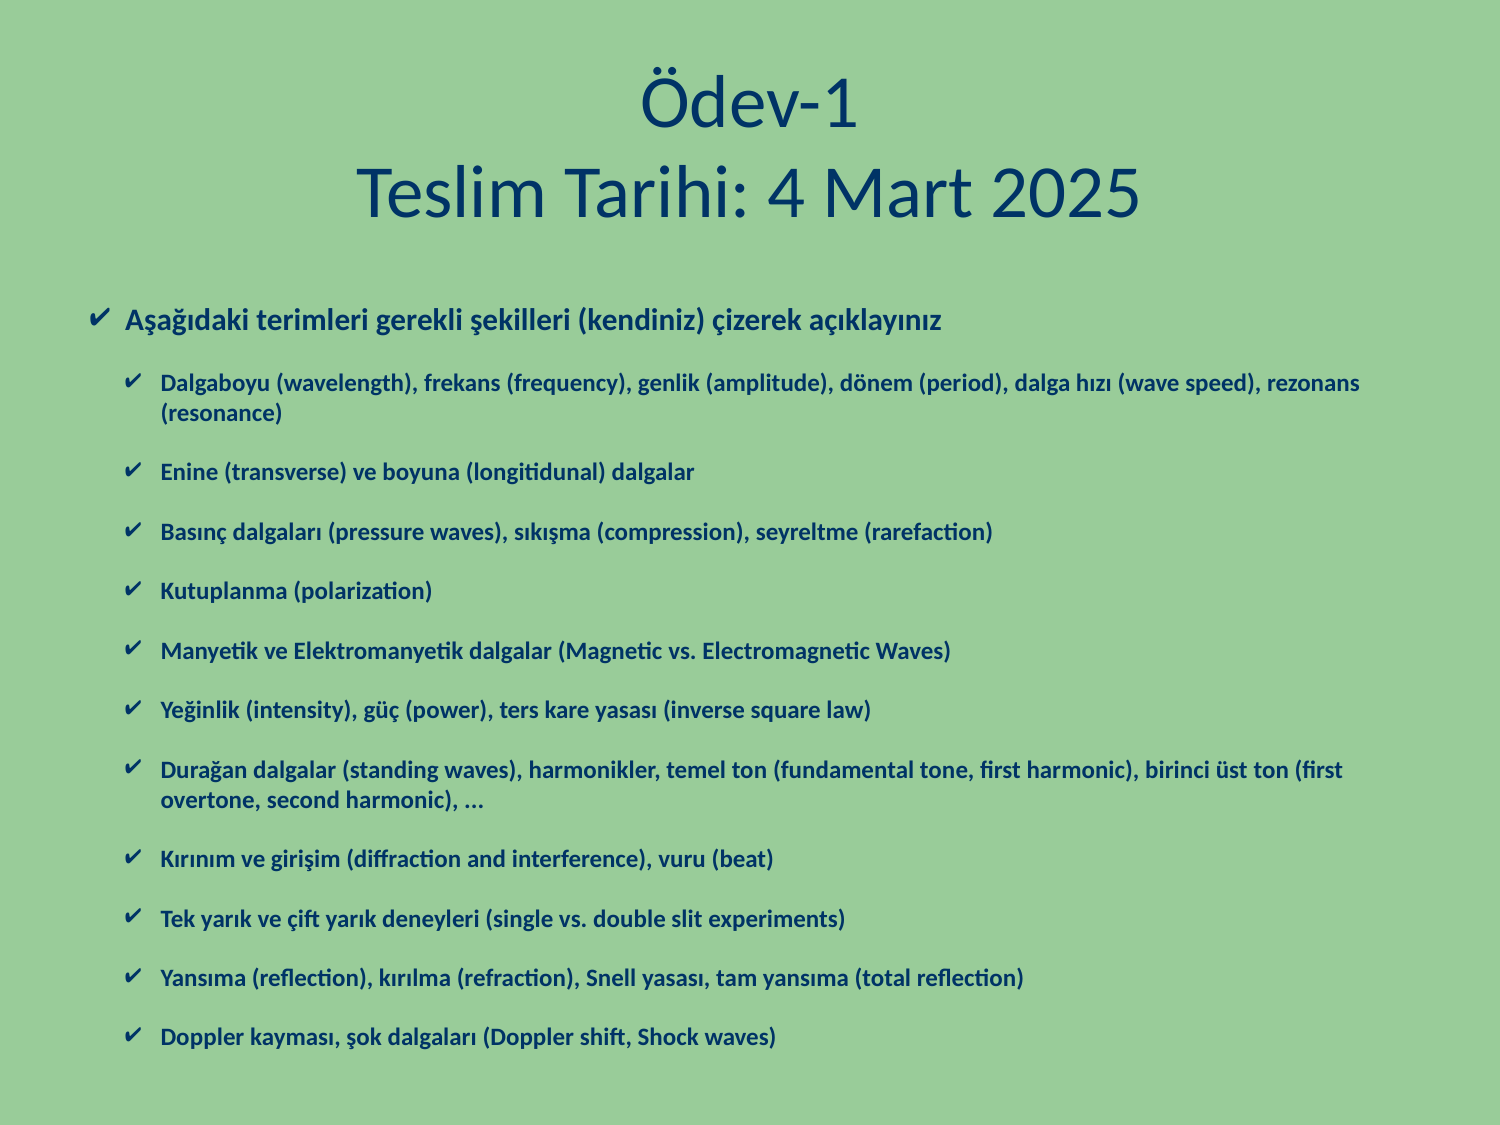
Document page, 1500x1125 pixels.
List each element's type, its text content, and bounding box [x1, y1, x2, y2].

list Aşağıdaki terimleri gerekli şekilleri (kendiniz) çizerek açıklayınız Dalgaboyu (wavelength), frekans (frequency), genlik (amplitude), dönem (period), dalga hızı (wave speed), rezonans (resonance) Enine (transverse) ve boyuna (longitidunal) dalgalar Basınç dalgaları (pressure waves), sıkışma (compression), seyreltme (rarefaction) Kutuplanma (polarization) Manyetik ve Elektromanyetik dalgalar (Magnetic vs. Electromagnetic Waves) Yeğinlik (intensity), güç (power), ters kare yasası (inverse square law) Durağan dalgalar (standing waves), harmonikler, temel ton (fundamental tone, first harmonic), birinci üst ton (first overtone, second harmonic), ... Kırınım ve girişim (diffraction and interference), vuru (beat) Tek yarık ve çift yarık deneyleri (single vs. double slit experiments) Yansıma (reflection), kırılma (refraction), Snell yasası, tam yansıma (total reflection) Doppler kayması, şok dalgaları (Doppler shift, Shock waves) [75, 292, 1425, 1035]
title Ödev-1 Teslim Tarihi: 4 Mart 2025 [75, 45, 1425, 233]
